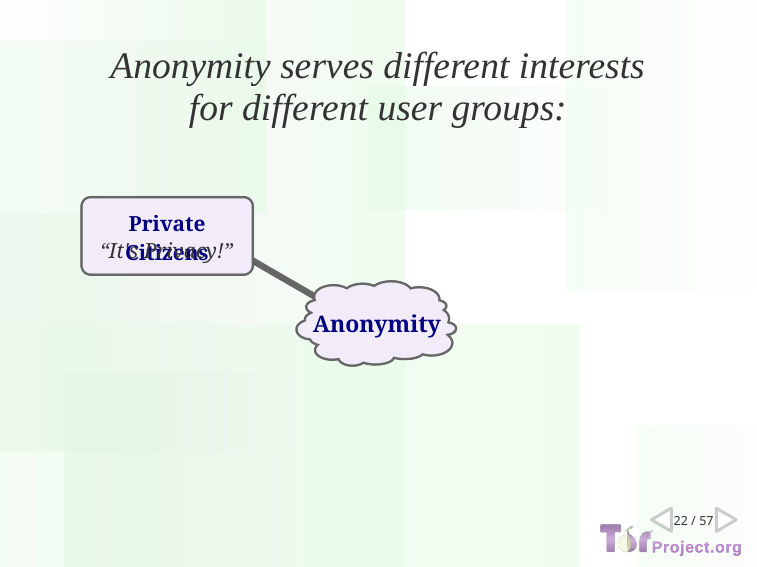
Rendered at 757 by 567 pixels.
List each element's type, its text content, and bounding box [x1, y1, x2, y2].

text_box “It's Privacy!” [83, 228, 250, 269]
text_box Private Citizens [81, 201, 253, 242]
text_box Anonymity [297, 300, 457, 343]
picture [0, 0, 757, 567]
text_box Anonymity serves different interests for different user groups: [69, 37, 687, 136]
